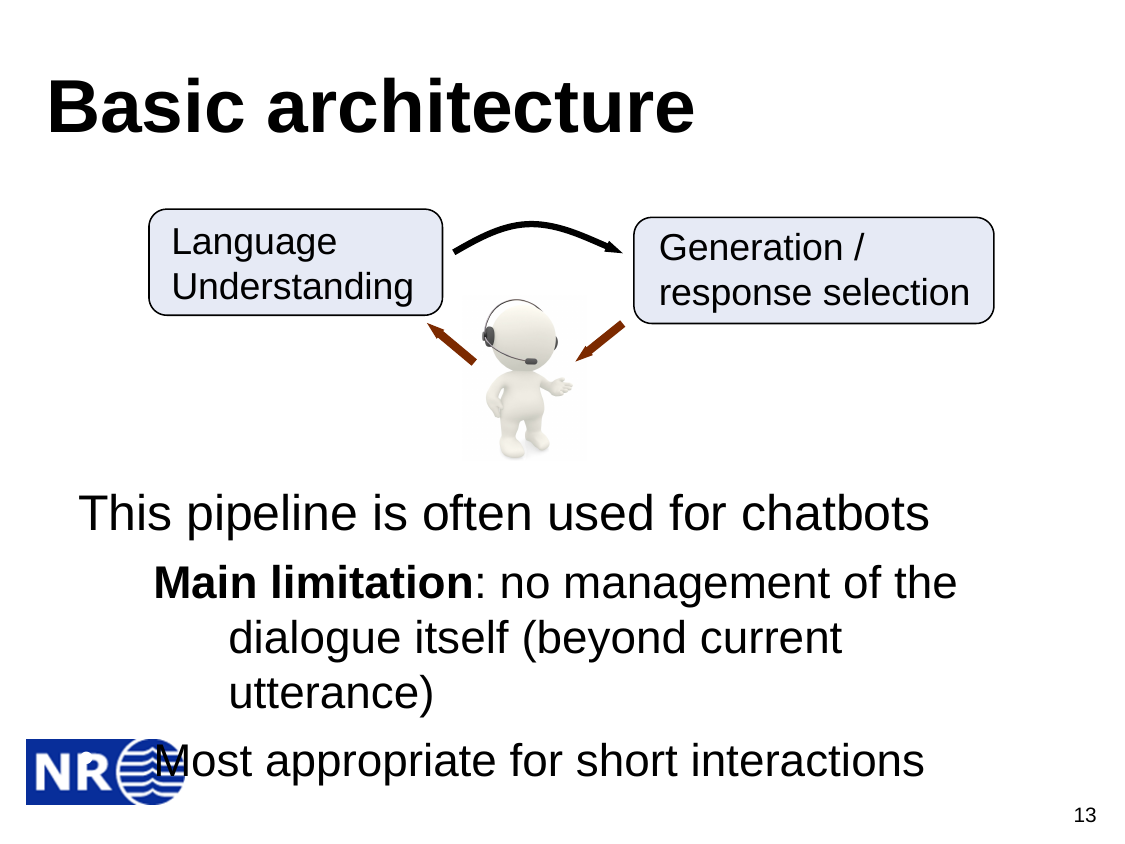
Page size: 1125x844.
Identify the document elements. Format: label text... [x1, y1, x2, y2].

text_box Language Understanding [156, 209, 534, 316]
text_box This pipeline is often used for chatbots Main limitation: no management of the dialogue itself (beyond current utterance) Most appropriate for short interactions [63, 472, 1059, 741]
title Basic architecture [30, 32, 1095, 157]
picture [462, 295, 587, 461]
text_box [633, 219, 643, 322]
text_box Generation / response selection [643, 215, 995, 322]
text_box [1058, 793, 1118, 830]
text_box [148, 212, 156, 312]
